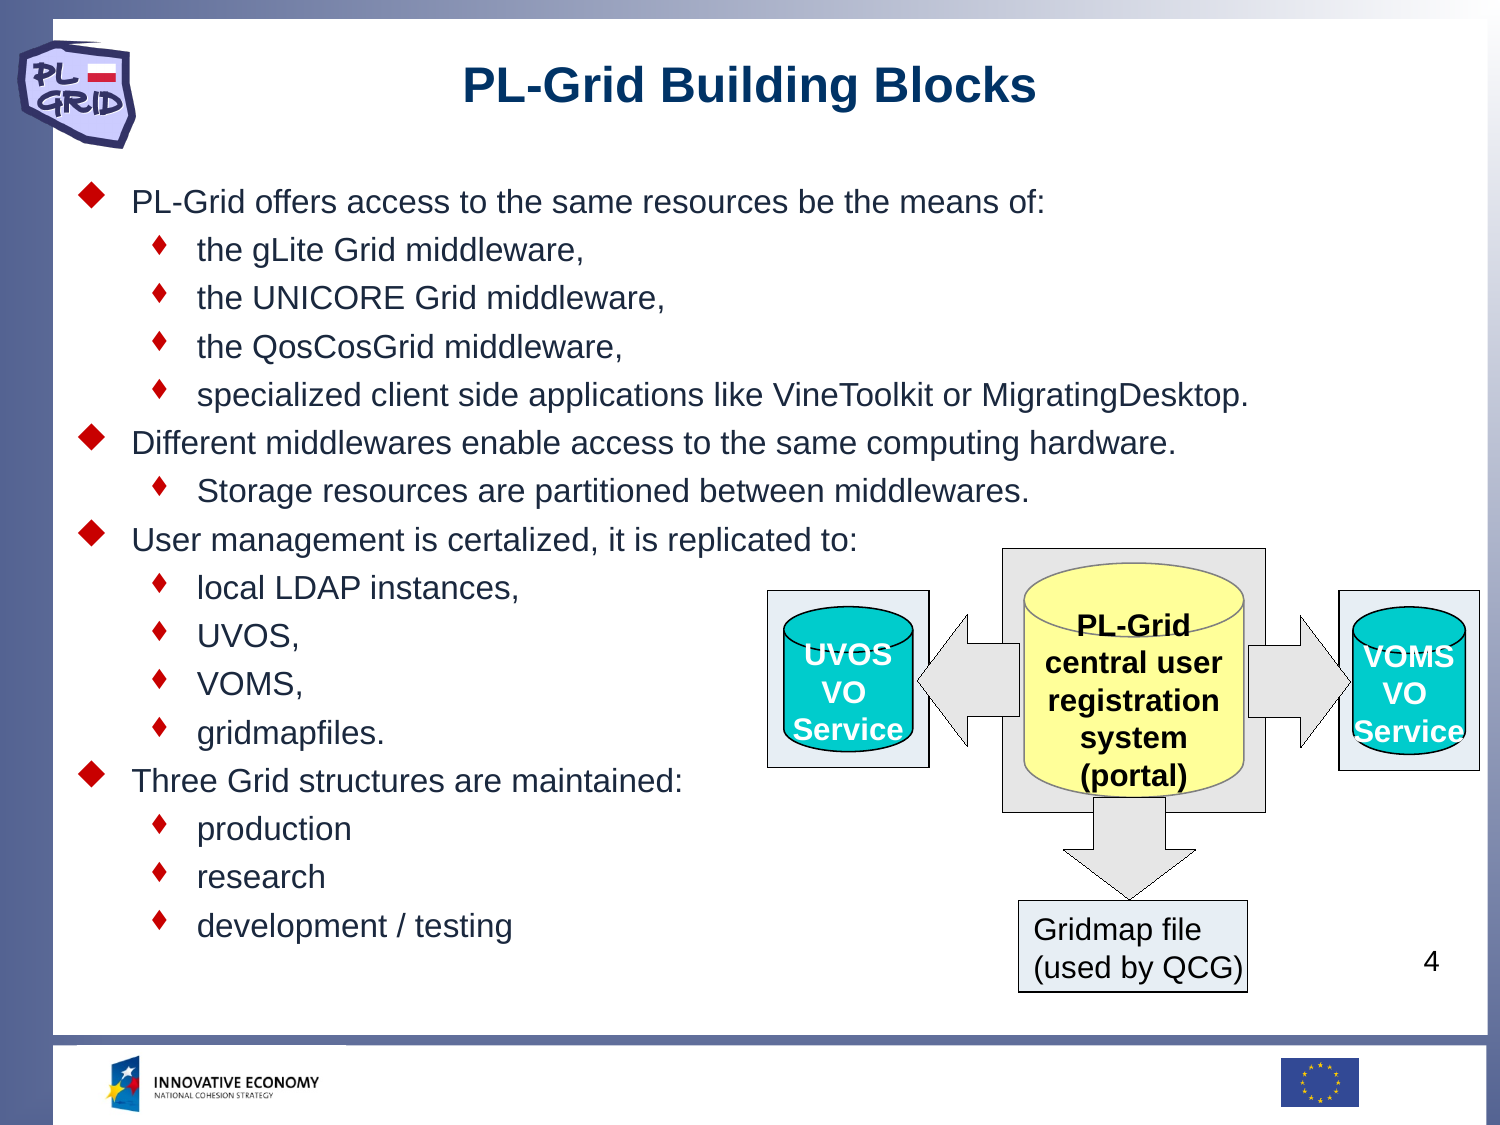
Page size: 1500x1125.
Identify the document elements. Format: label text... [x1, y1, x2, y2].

text_box UVOS VO Service [783, 606, 913, 752]
text_box <numer> [1425, 934, 1455, 1013]
text_box VOMS VO Service [1352, 606, 1466, 755]
picture [1281, 1058, 1359, 1107]
text_box Gridmap file (used by QCG) [1018, 900, 1248, 993]
title PL-Grid Building Blocks [75, 44, 1425, 180]
list PL-Grid offers access to the same resources be the means of: the gLite Grid middleware, the UNICORE Grid middleware, the QosCosGrid middleware, specialized client side applications like VineToolkit or MigratingDesktop. Different middlewares enable access to the same computing hardware. Storage resources are partitioned between middlewares. User management is certalized, it is replicated to: local LDAP instances, UVOS, VOMS, gridmapfiles. Three Grid structures are maintained: production research development / testing [75, 180, 1425, 1027]
text_box PL-Grid central user registration system (portal) [1024, 563, 1244, 797]
text_box [767, 548, 1480, 900]
picture [0, 0, 1500, 1125]
